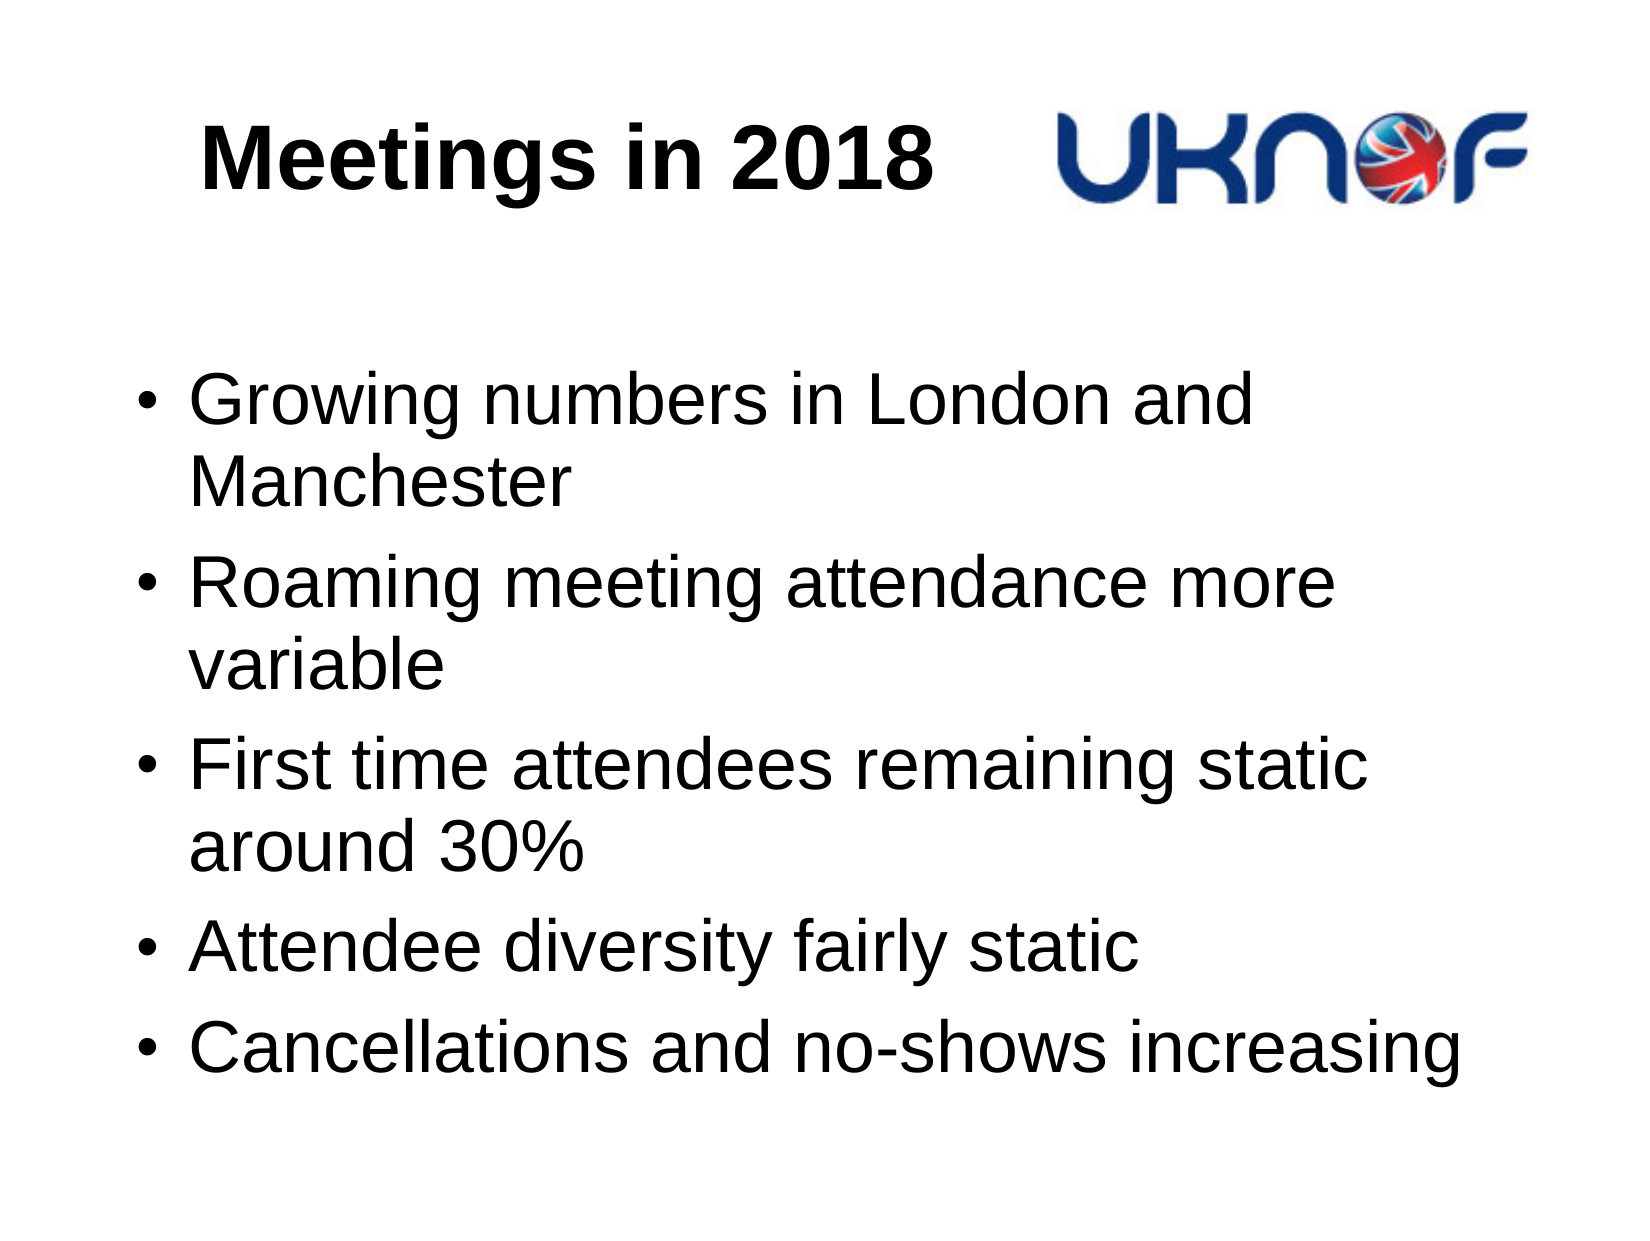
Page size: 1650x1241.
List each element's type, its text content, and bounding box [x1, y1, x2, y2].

list Growing numbers in London and Manchester Roaming meeting attendance more variable First time attendees remaining static around 30% Attendee diversity fairly static Cancellations and no-shows increasing [75, 358, 1576, 1088]
title Meetings in 2018 [123, 37, 1013, 279]
picture [1050, 93, 1536, 225]
